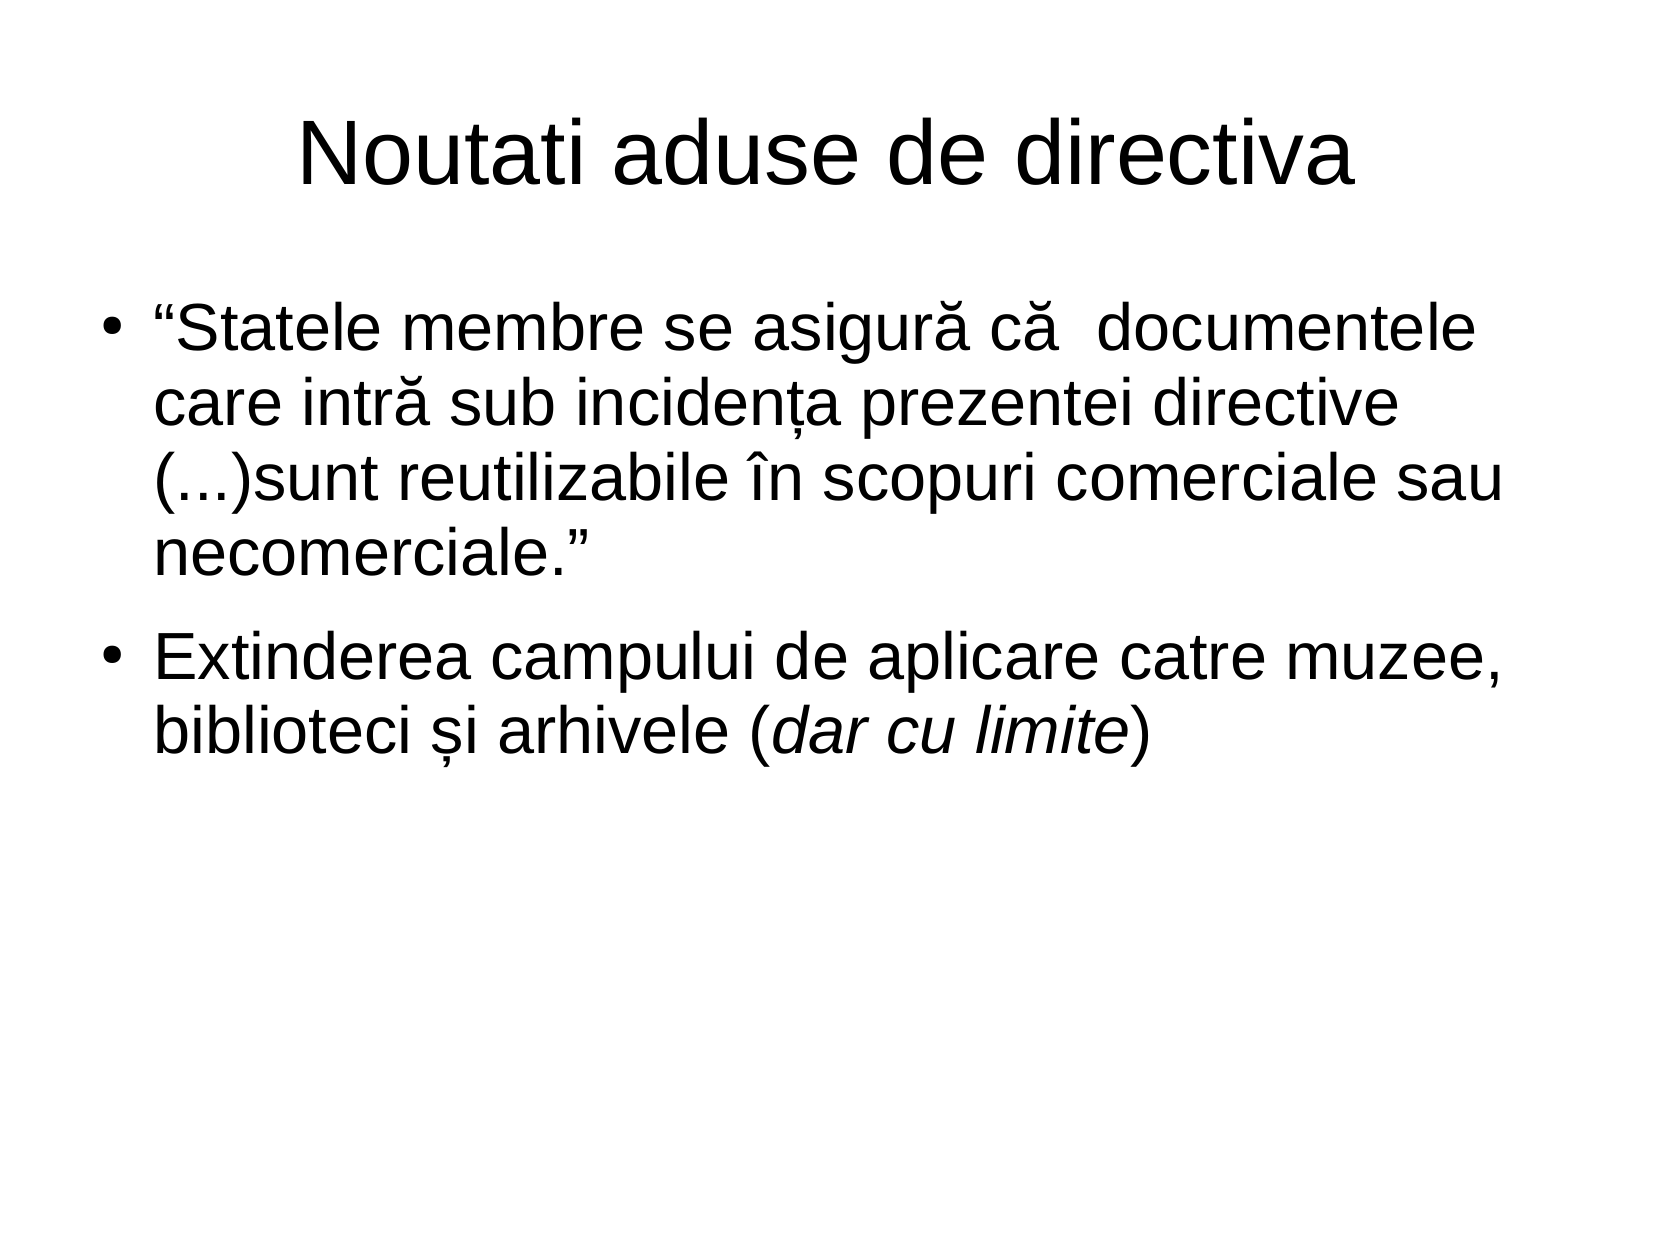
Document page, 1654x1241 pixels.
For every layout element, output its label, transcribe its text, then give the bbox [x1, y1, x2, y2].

list “Statele membre se asigură că documentele care intră sub incidența prezentei directive (...)sunt reutilizabile în scopuri comerciale sau necomerciale.” Extinderea campului de aplicare catre muzee, biblioteci și arhivele (dar cu limite) [82, 290, 1538, 1010]
title Noutati aduse de directiva [82, 49, 1571, 257]
